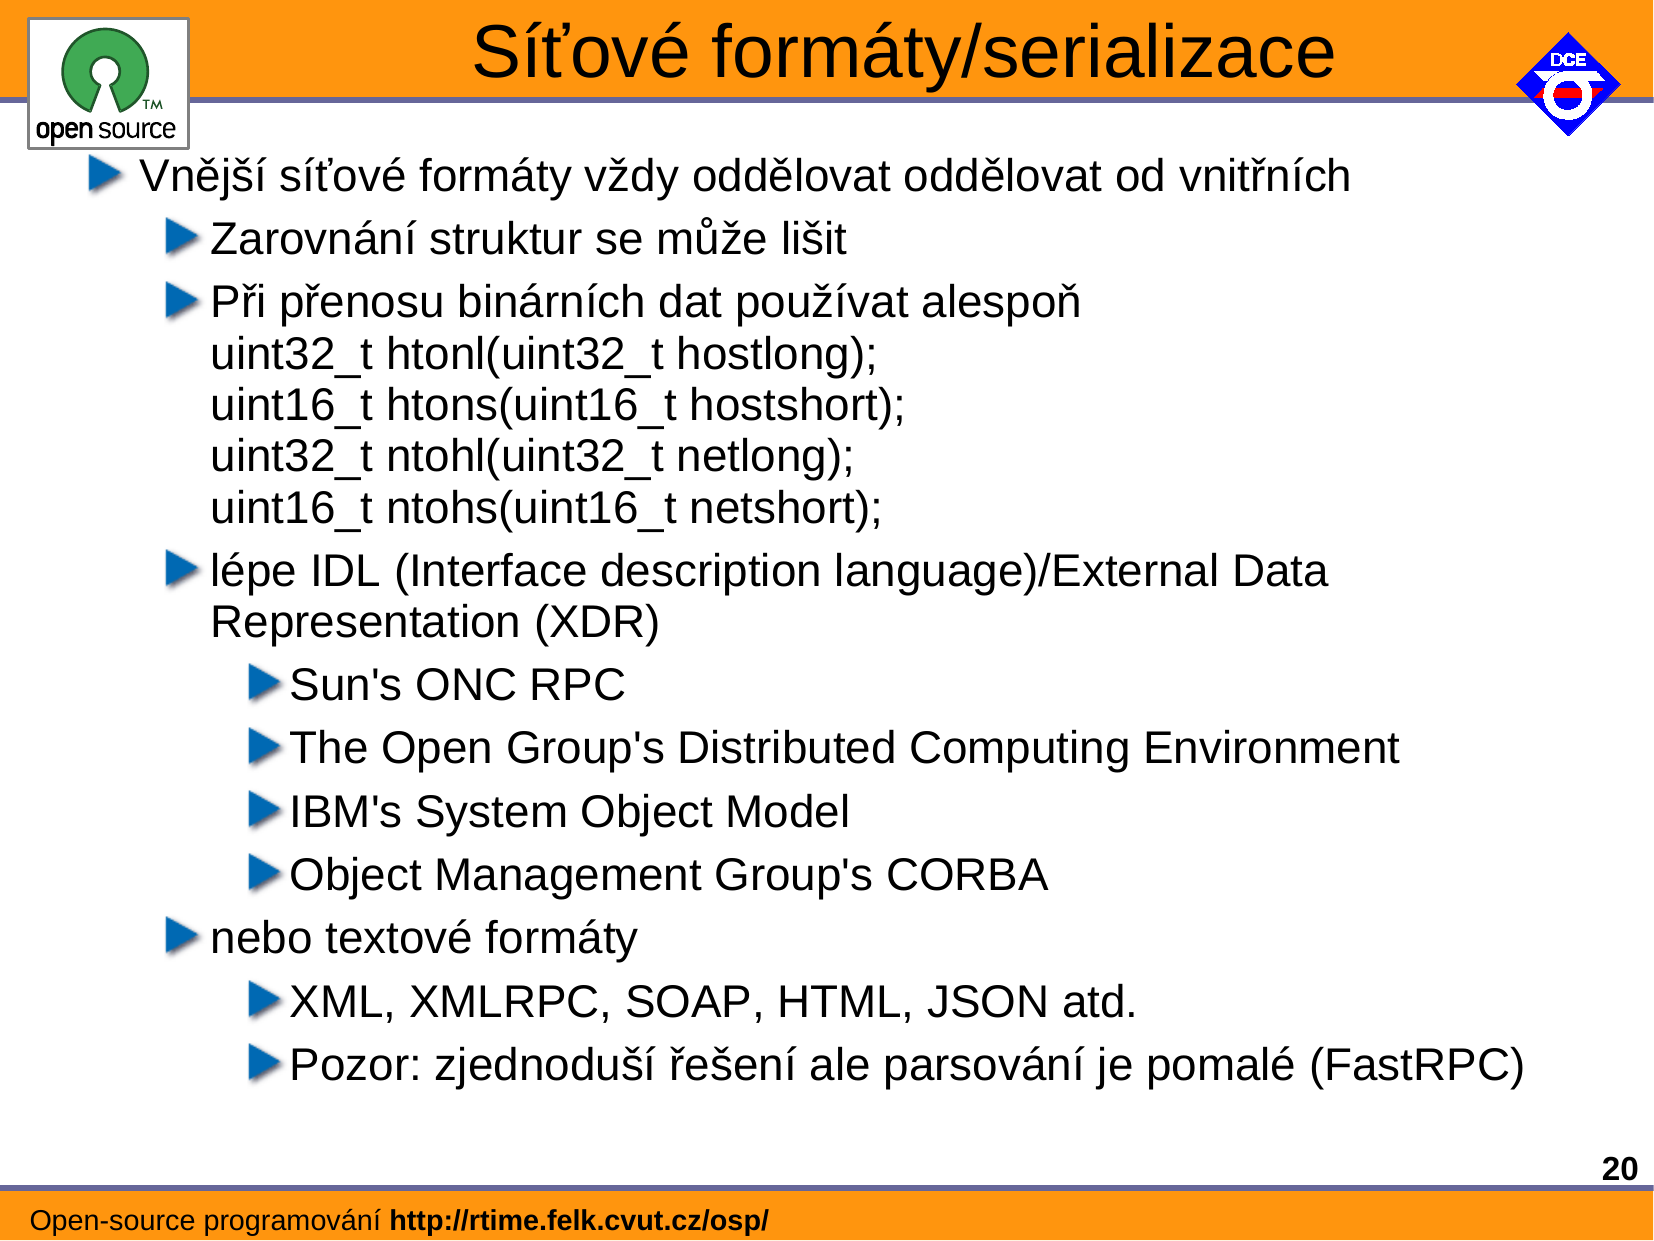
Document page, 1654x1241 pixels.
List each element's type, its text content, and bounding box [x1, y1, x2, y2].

title Síťové formáty/serializace [178, 4, 1631, 98]
list Vnější síťové formáty vždy oddělovat oddělovat od vnitřních Zarovnání struktur se může lišit Při přenosu binárních dat používat alespoň uint32_t htonl(uint32_t hostlong); uint16_t htons(uint16_t hostshort); uint32_t ntohl(uint32_t netlong); uint16_t ntohs(uint16_t netshort); lépe IDL (Interface description language)/External Data Representation (XDR) Sun's ONC RPC The Open Group's Distributed Computing Environment IBM's System Object Model Object Management Group's CORBA nebo textové formáty XML, XMLRPC, SOAP, HTML, JSON atd. Pozor: zjednoduší řešení ale parsování je pomalé (FastRPC) [68, 150, 1592, 1210]
